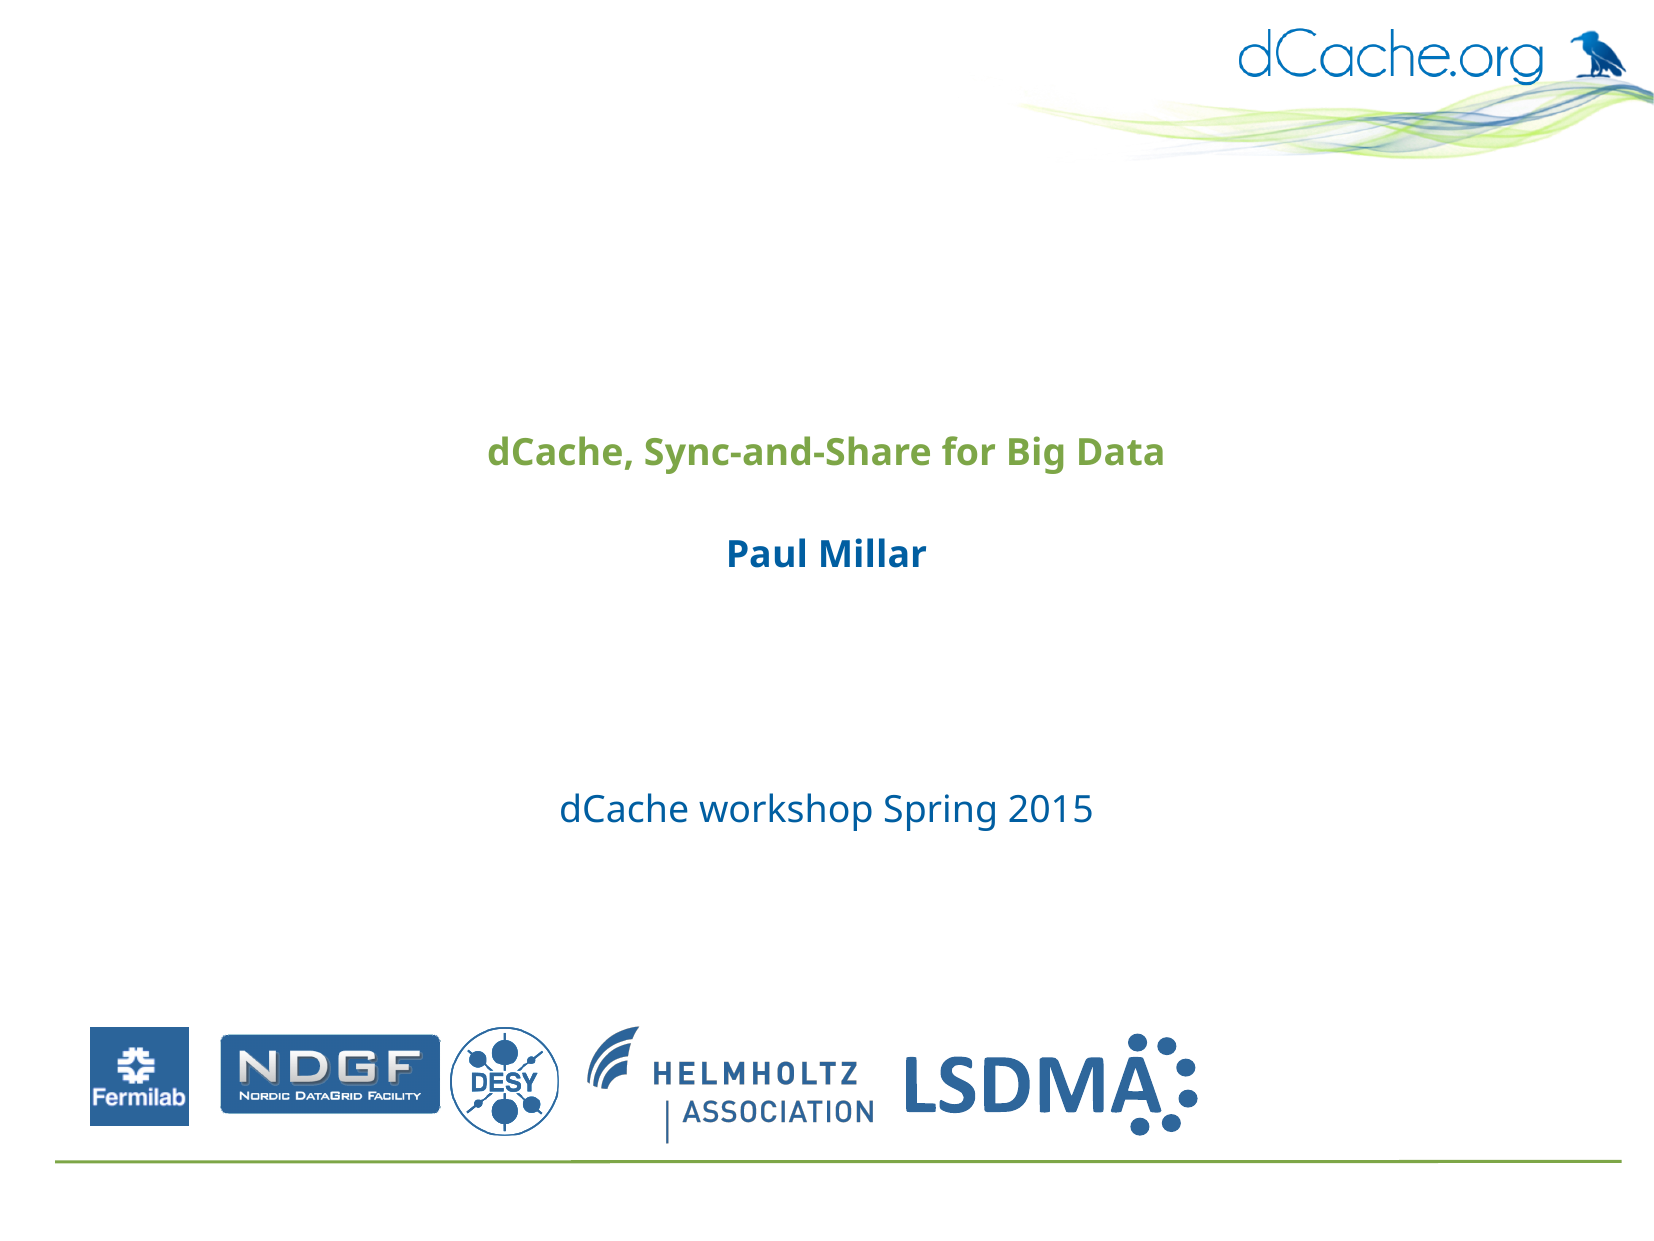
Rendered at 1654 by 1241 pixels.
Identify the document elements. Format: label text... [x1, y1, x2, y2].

picture [90, 1027, 189, 1126]
text_box dCache, Sync-and-Share for Big Data Paul Millar dCache workshop Spring 2015 [0, 417, 1654, 842]
picture [204, 1011, 559, 1139]
picture [956, 16, 1654, 169]
picture [906, 1033, 1198, 1136]
picture [573, 1015, 887, 1155]
